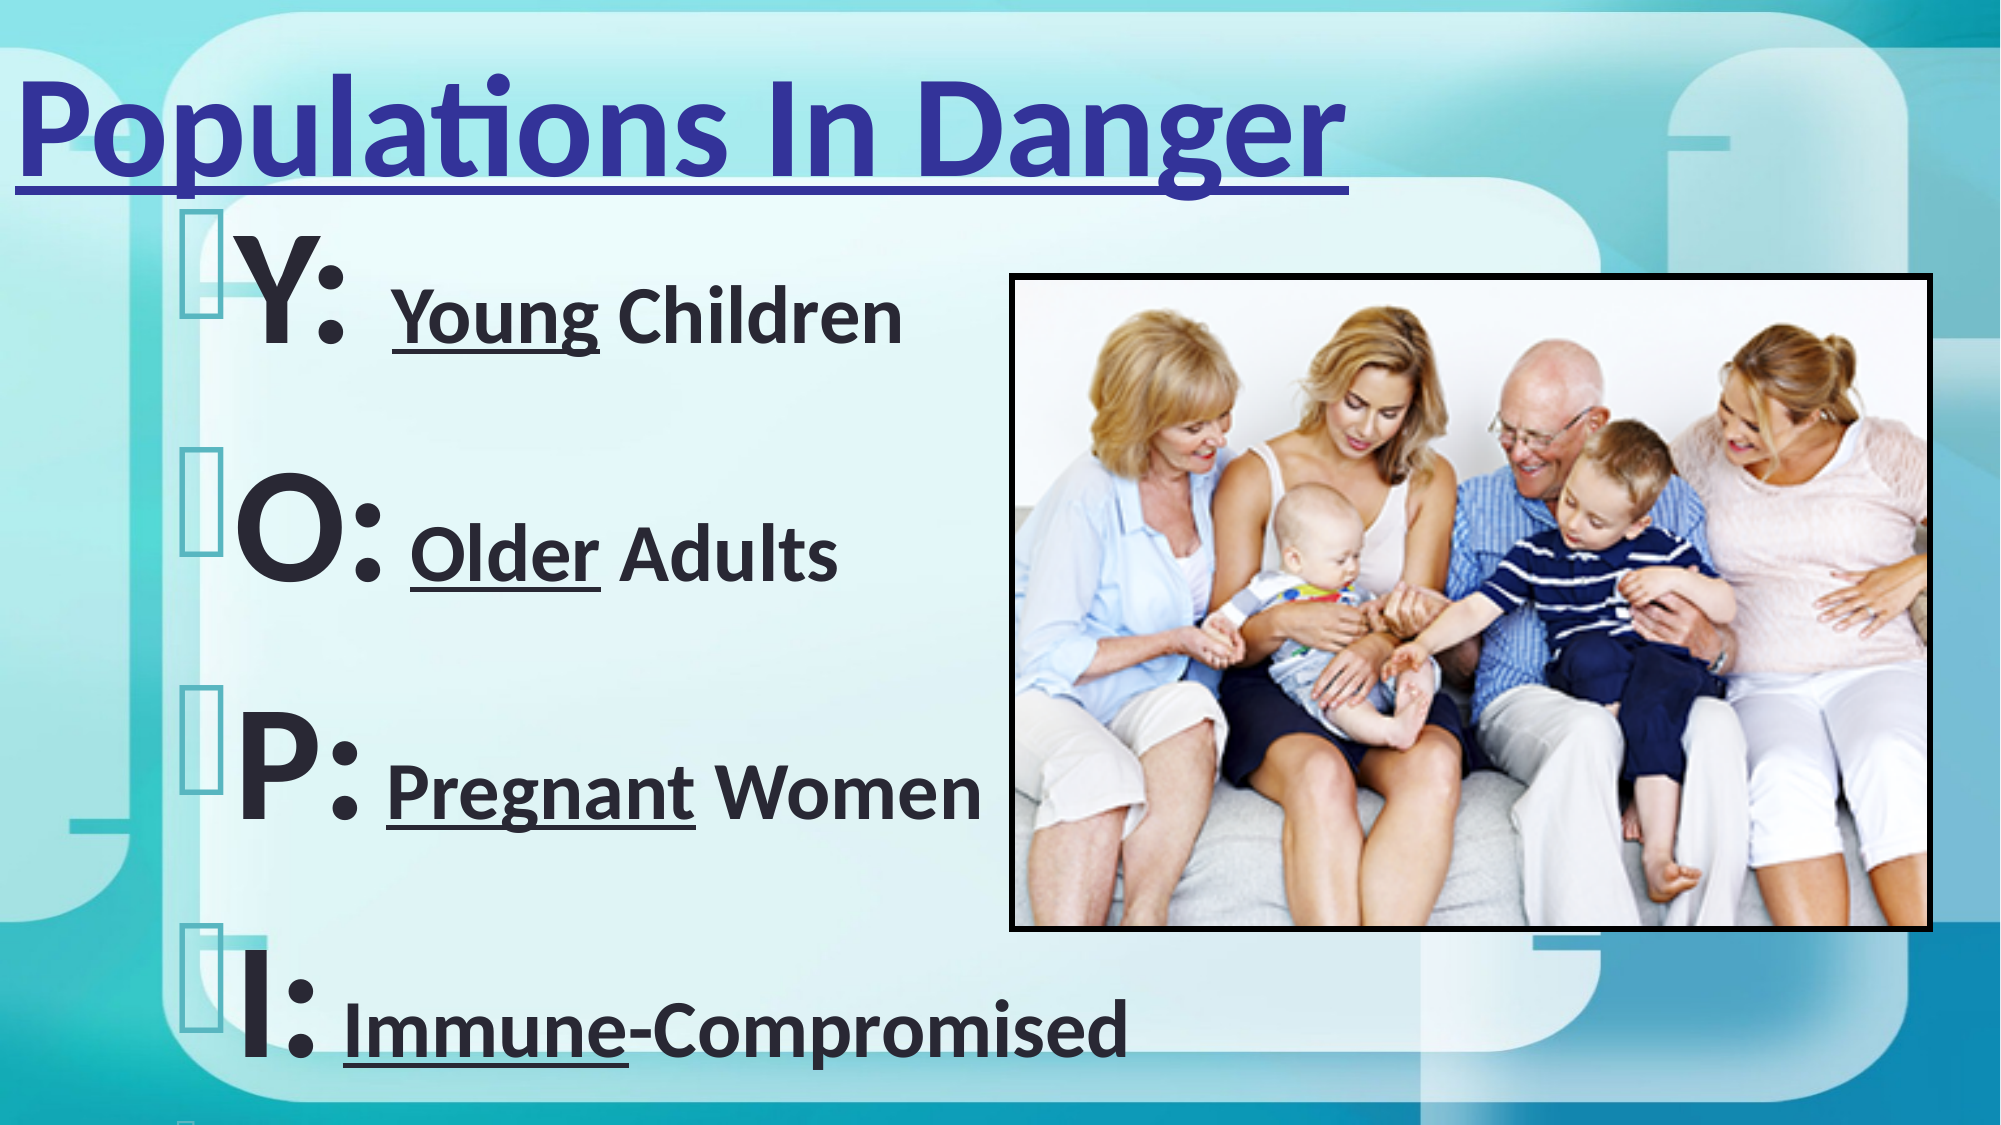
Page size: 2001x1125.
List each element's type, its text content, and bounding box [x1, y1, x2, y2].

picture [1014, 279, 1927, 927]
title Populations In Danger [0, 0, 2000, 214]
list Y: Young Children O: Older Adults P: Pregnant Women I: Immune-Compromised [159, 214, 1223, 1109]
